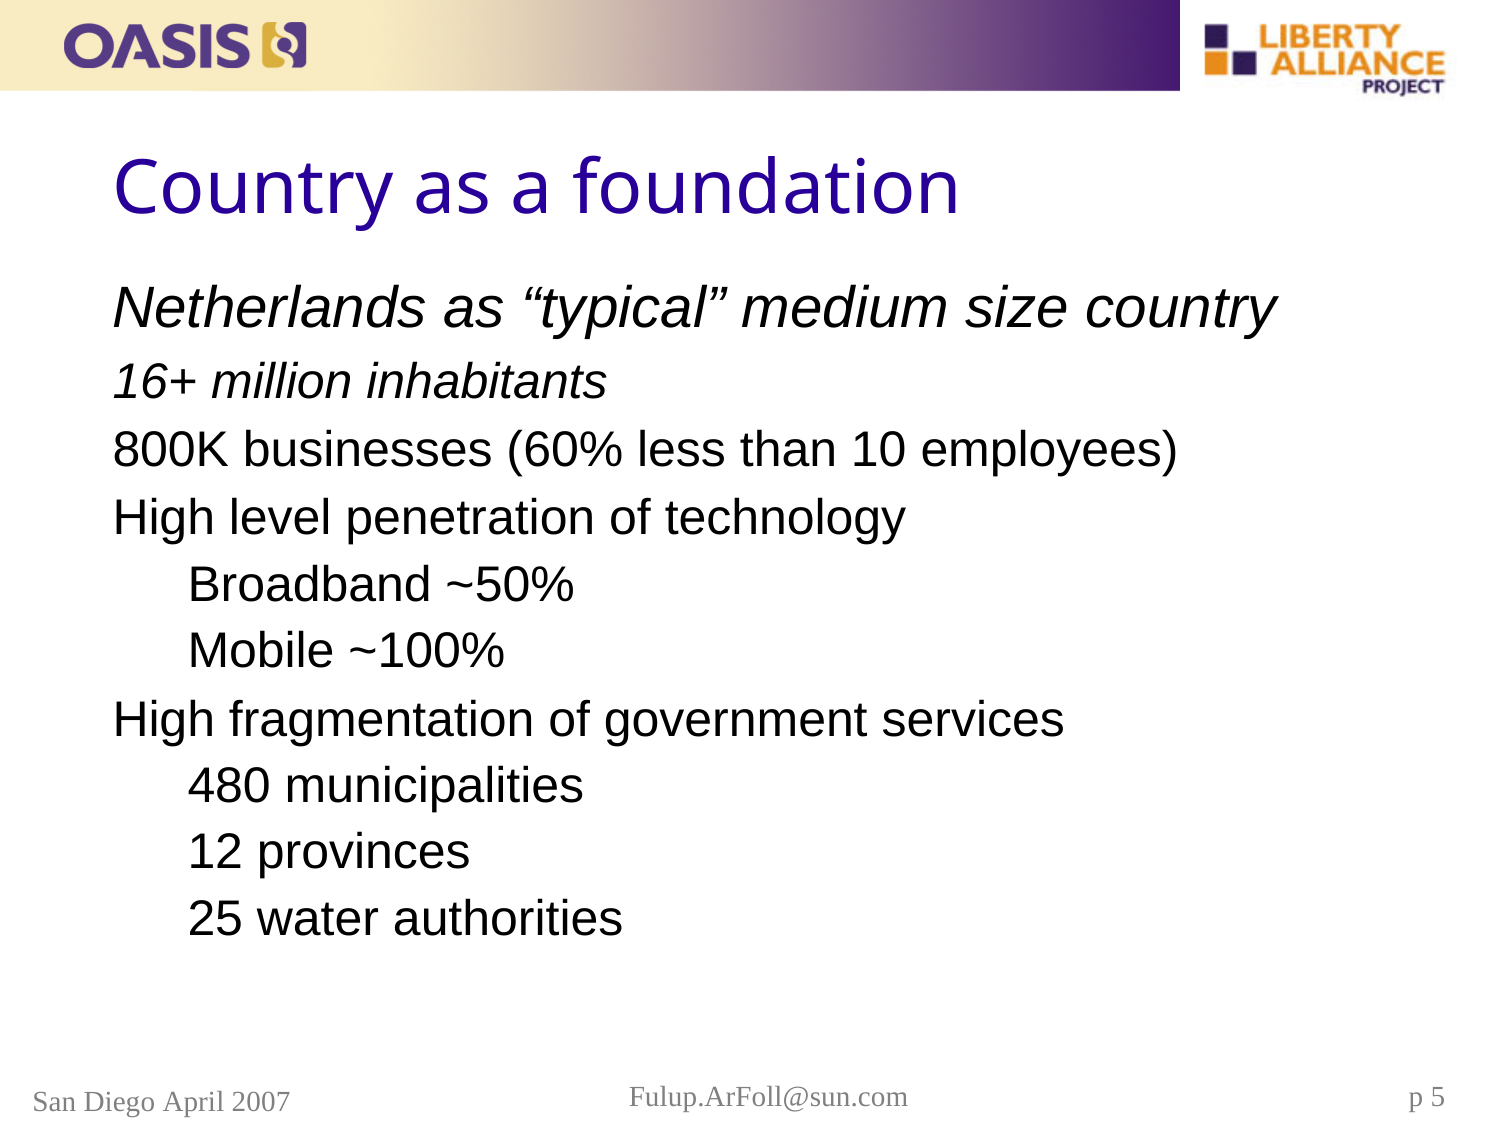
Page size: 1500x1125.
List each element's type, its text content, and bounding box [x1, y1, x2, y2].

list Netherlands as “typical” medium size country 16+ million inhabitants 800K businesses (60% less than 10 employees) High level penetration of technology Broadband ~50% Mobile ~100% High fragmentation of government services 480 municipalities 12 provinces 25 water authorities [112, 279, 1477, 986]
title Country as a foundation [112, 98, 1263, 272]
picture [0, 0, 1500, 1125]
